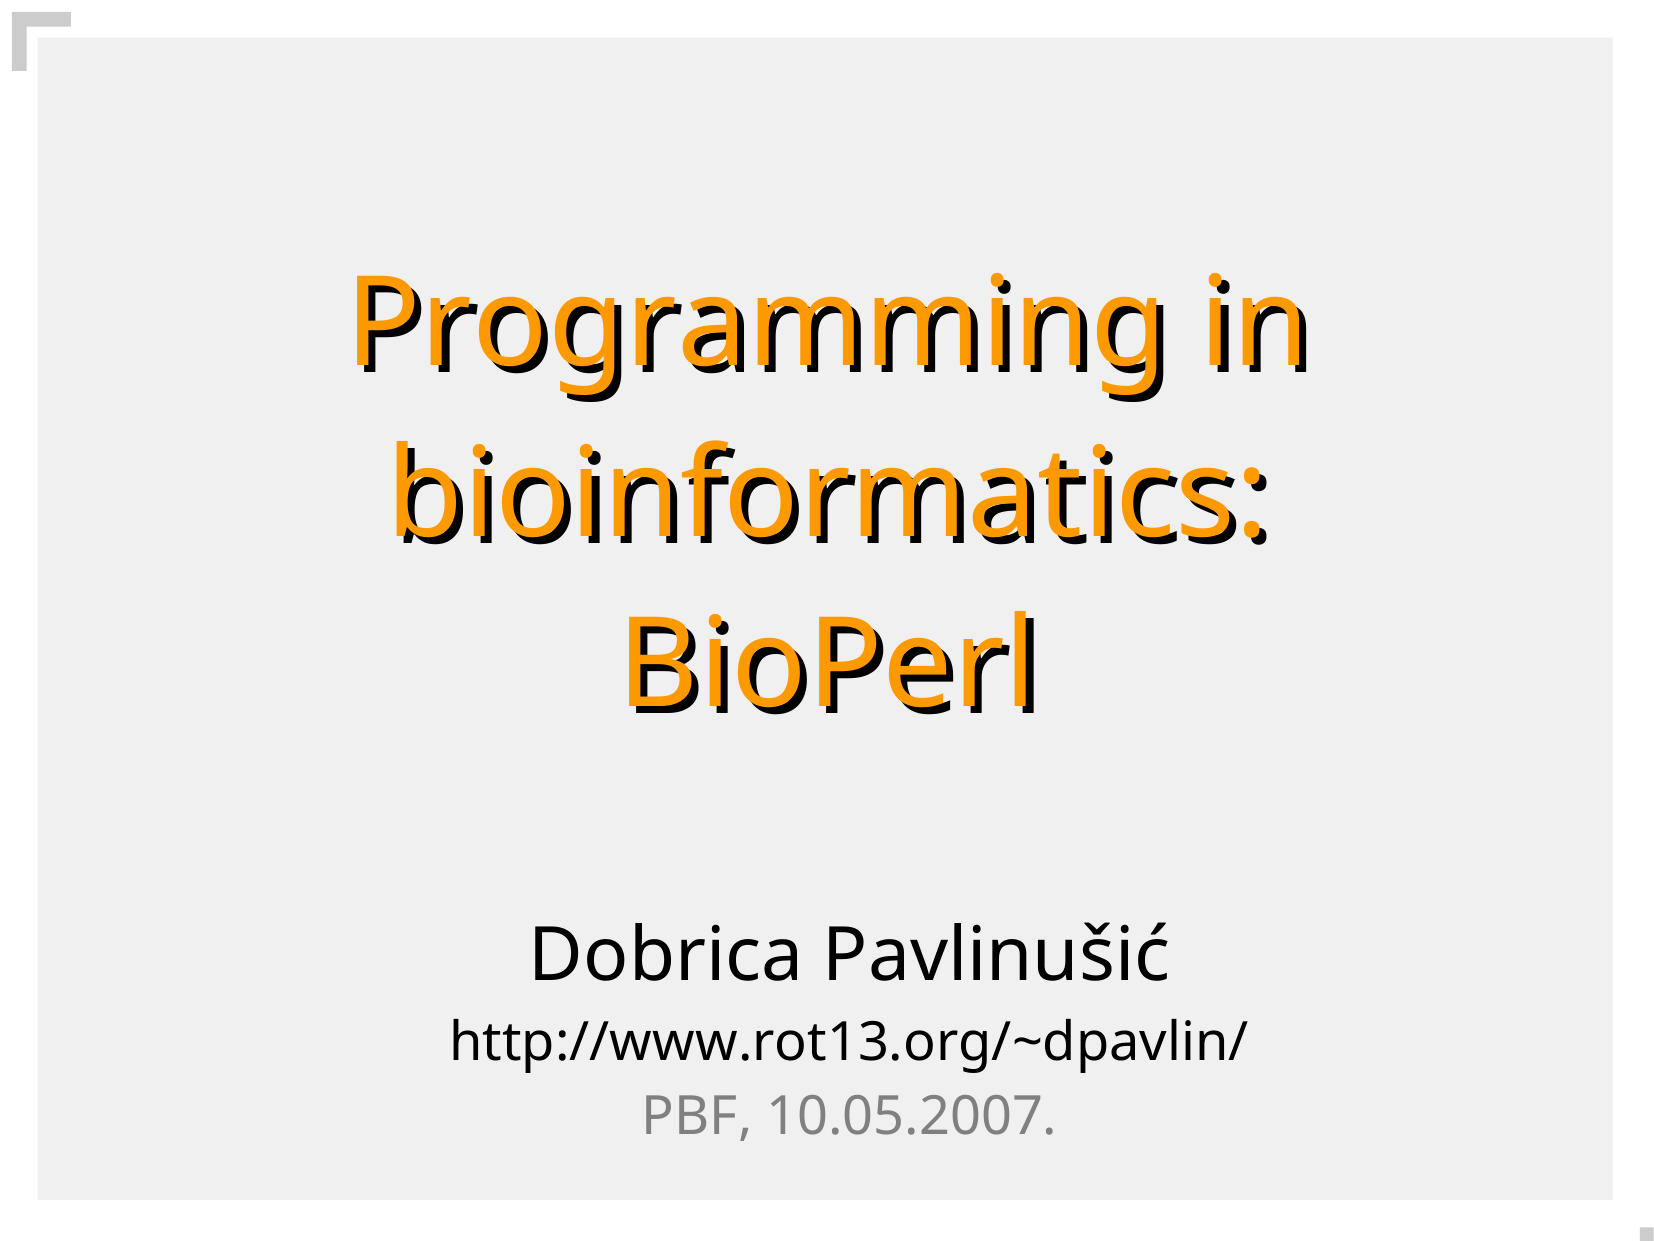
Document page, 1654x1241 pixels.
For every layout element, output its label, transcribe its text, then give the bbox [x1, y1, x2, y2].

title Programming in bioinformatics: BioPerl [121, 75, 1534, 900]
list Dobrica Pavlinušić http://www.rot13.org/~dpavlin/ PBF, 10.05.2007. [121, 900, 1561, 1164]
